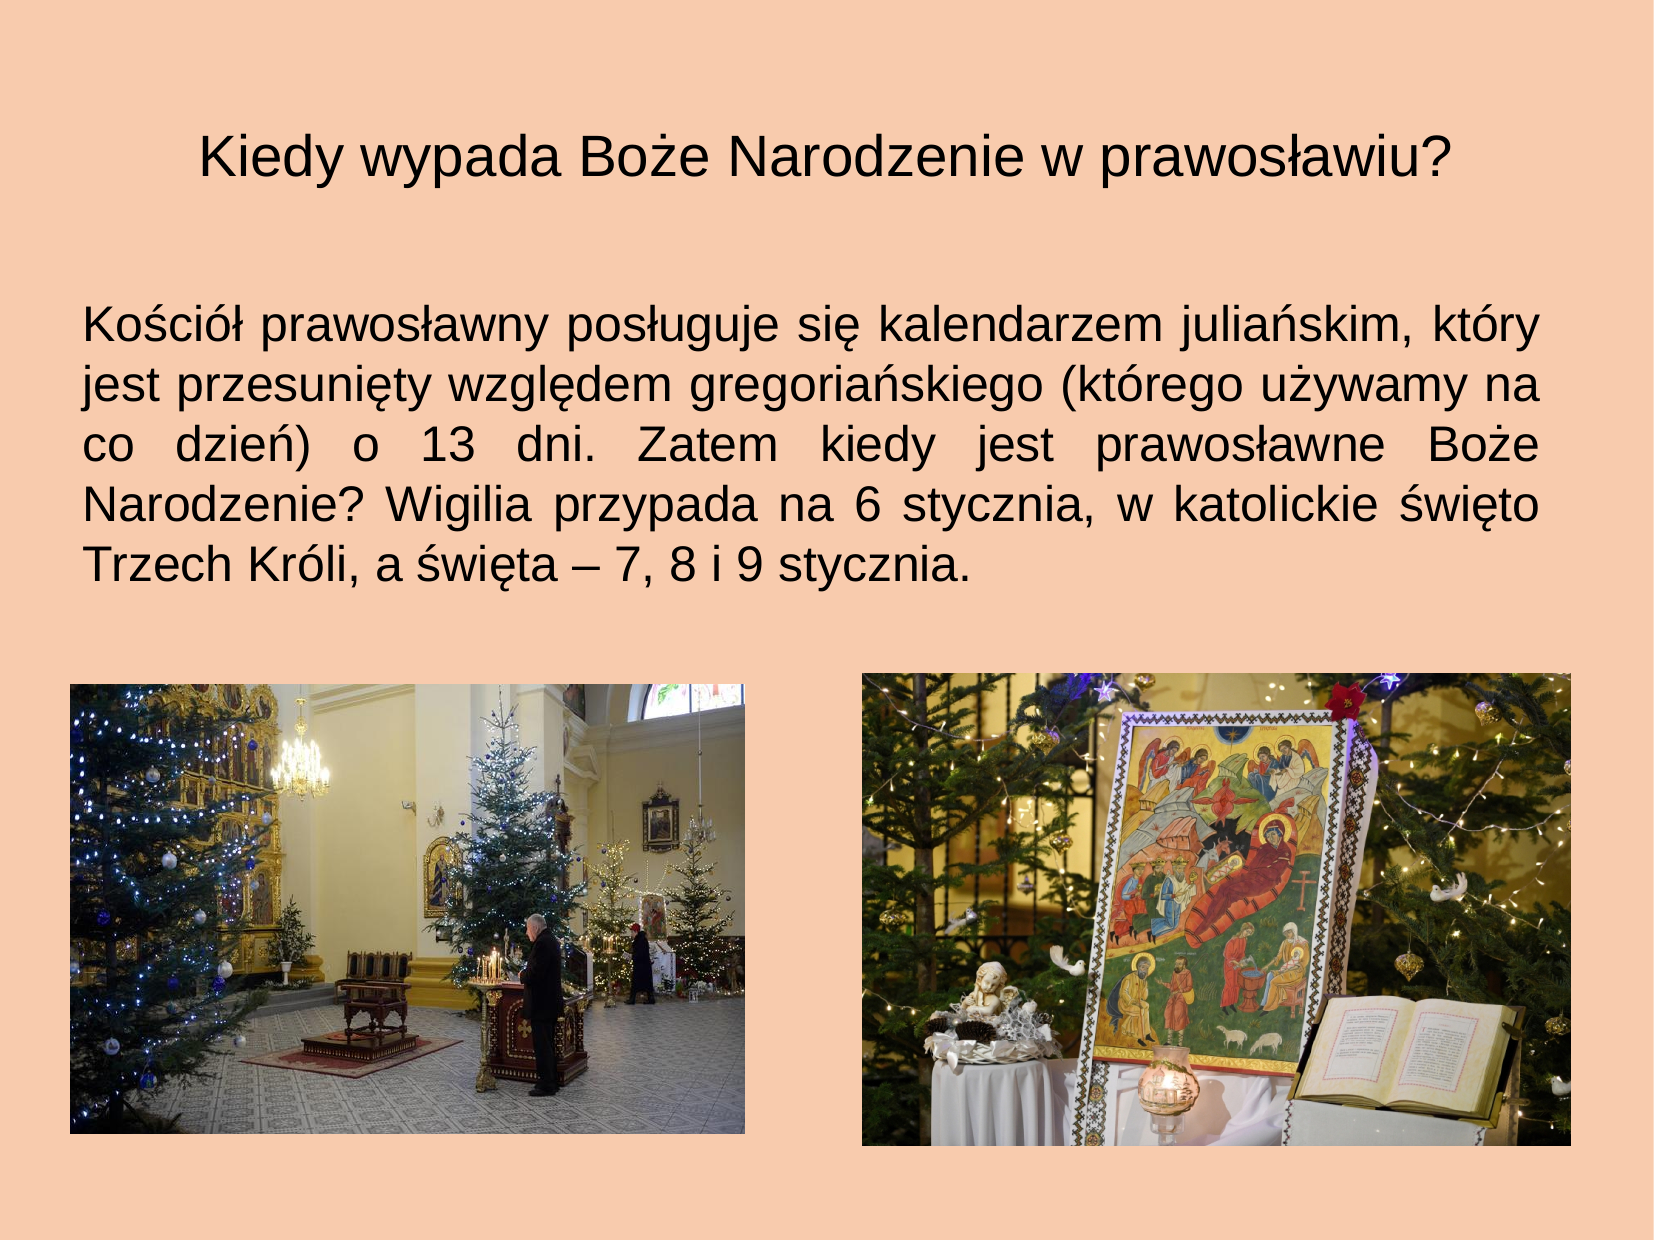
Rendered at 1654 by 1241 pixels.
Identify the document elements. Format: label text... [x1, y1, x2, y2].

subtitle Kościół prawosławny posługuje się kalendarzem juliańskim, który jest przesunięty względem gregoriańskiego (którego używamy na co dzień) o 13 dni. Zatem kiedy jest prawosławne Boże Narodzenie? Wigilia przypada na 6 stycznia, w katolickie święto Trzech Króli, a święta – 7, 8 i 9 stycznia. [82, 31, 1571, 851]
picture [862, 673, 1571, 1146]
picture [70, 685, 745, 1134]
